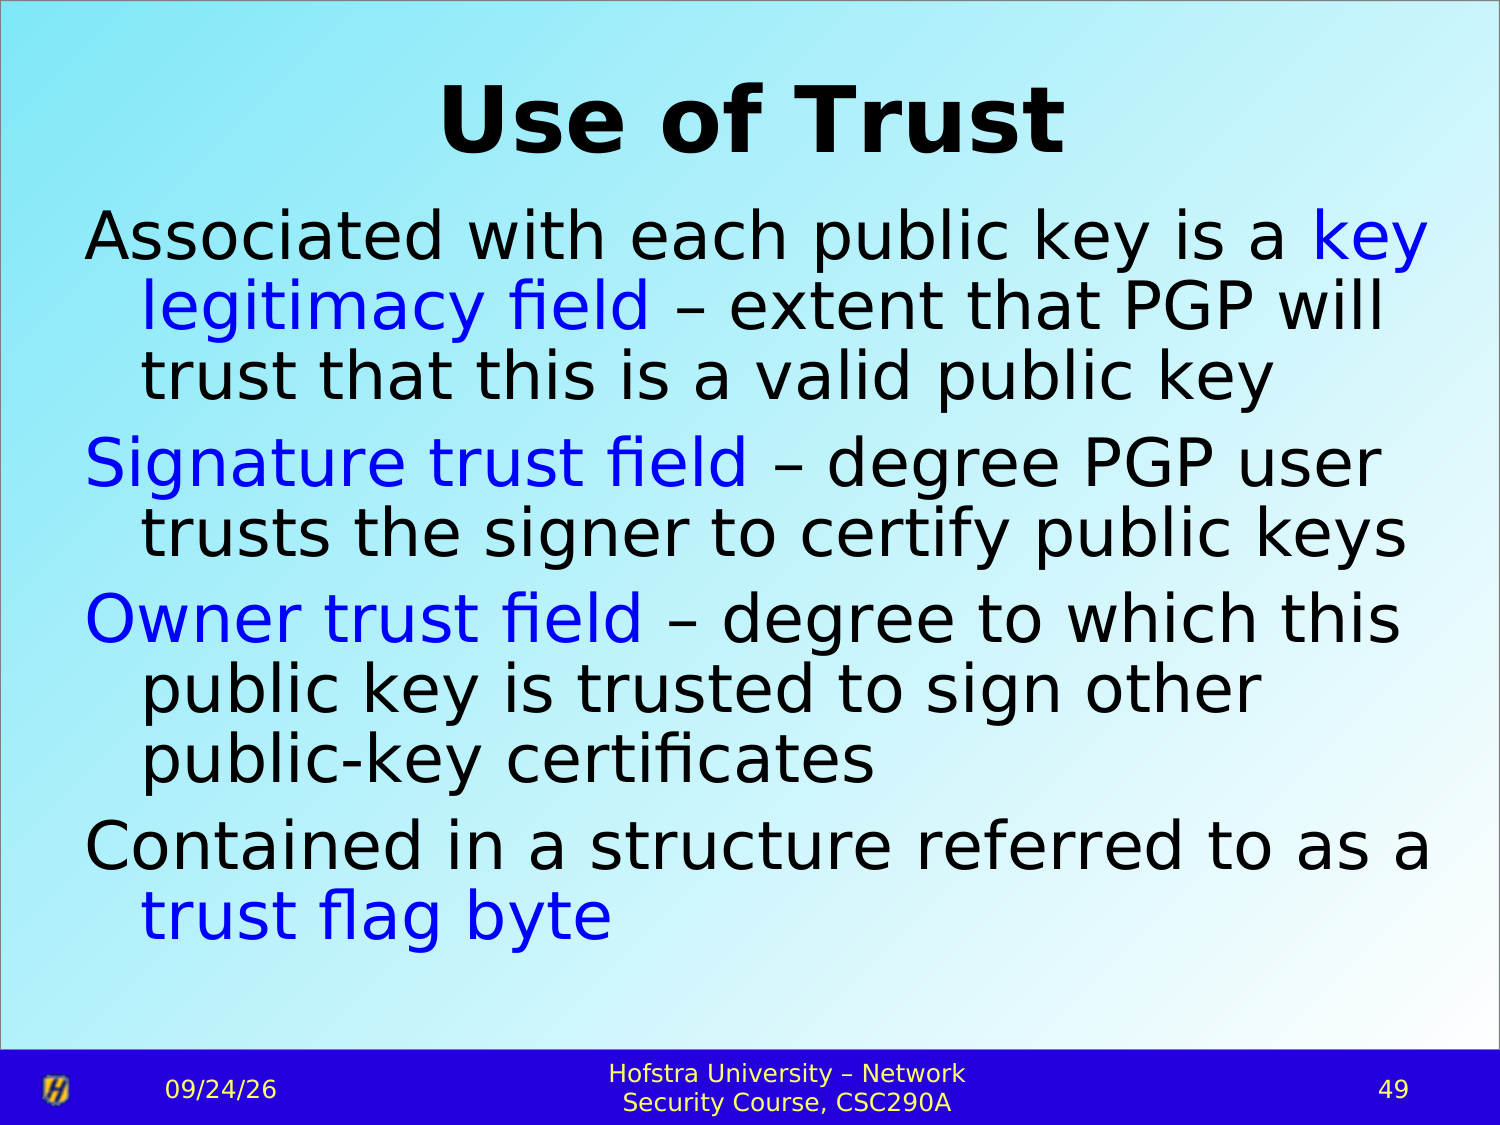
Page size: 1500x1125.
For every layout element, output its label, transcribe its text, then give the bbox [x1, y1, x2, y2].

list Associated with each public key is a key legitimacy field – extent that PGP will trust that this is a valid public key Signature trust field – degree PGP user trusts the signer to certify public keys Owner trust field – degree to which this public key is trusted to sign other public-key certificates Contained in a structure referred to as a trust flag byte [69, 196, 1452, 1040]
picture [37, 1072, 76, 1110]
title Use of Trust [112, 56, 1391, 182]
